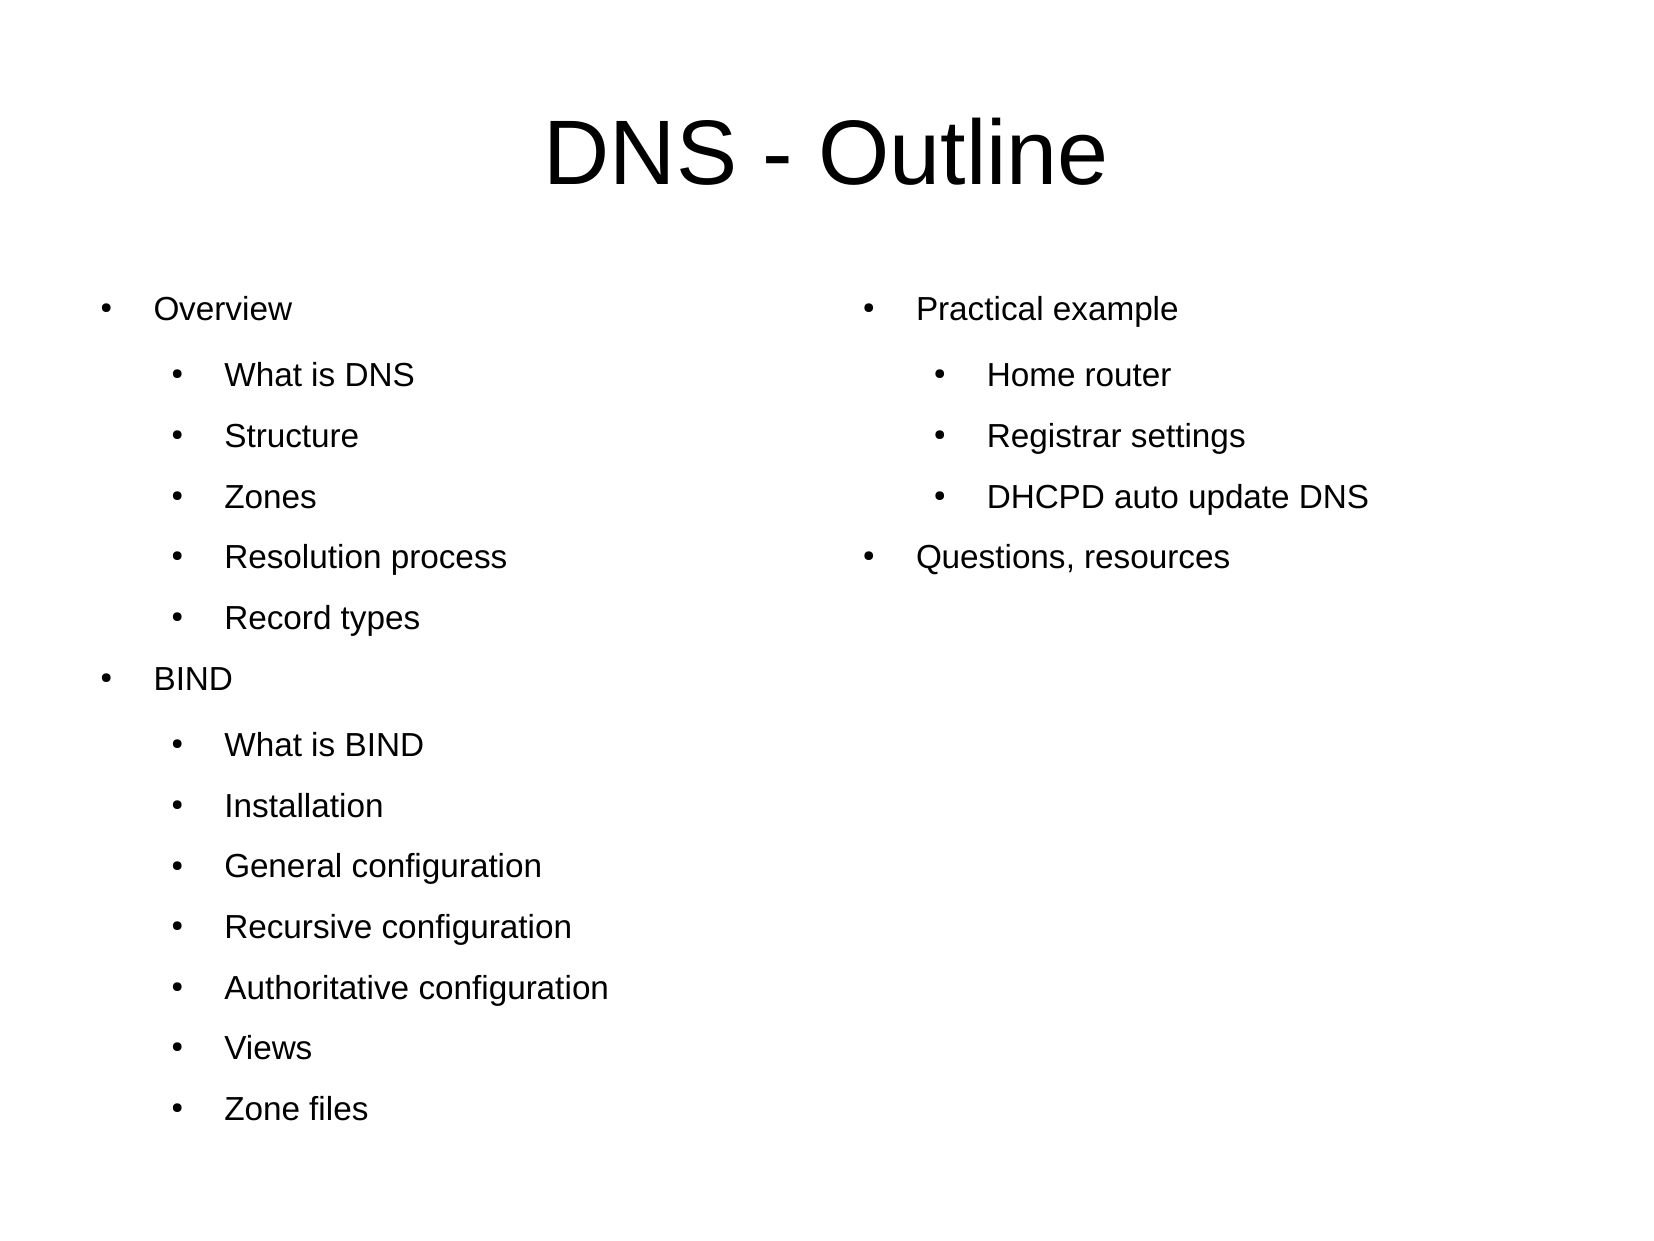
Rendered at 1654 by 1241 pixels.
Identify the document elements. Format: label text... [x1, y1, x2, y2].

list Practical example Home router Registrar settings DHCPD auto update DNS Questions, resources [845, 290, 1572, 1109]
title DNS - Outline [82, 49, 1571, 257]
list Overview What is DNS Structure Zones Resolution process Record types BIND What is BIND Installation General configuration Recursive configuration Authoritative configuration Views Zone files [82, 290, 809, 1152]
